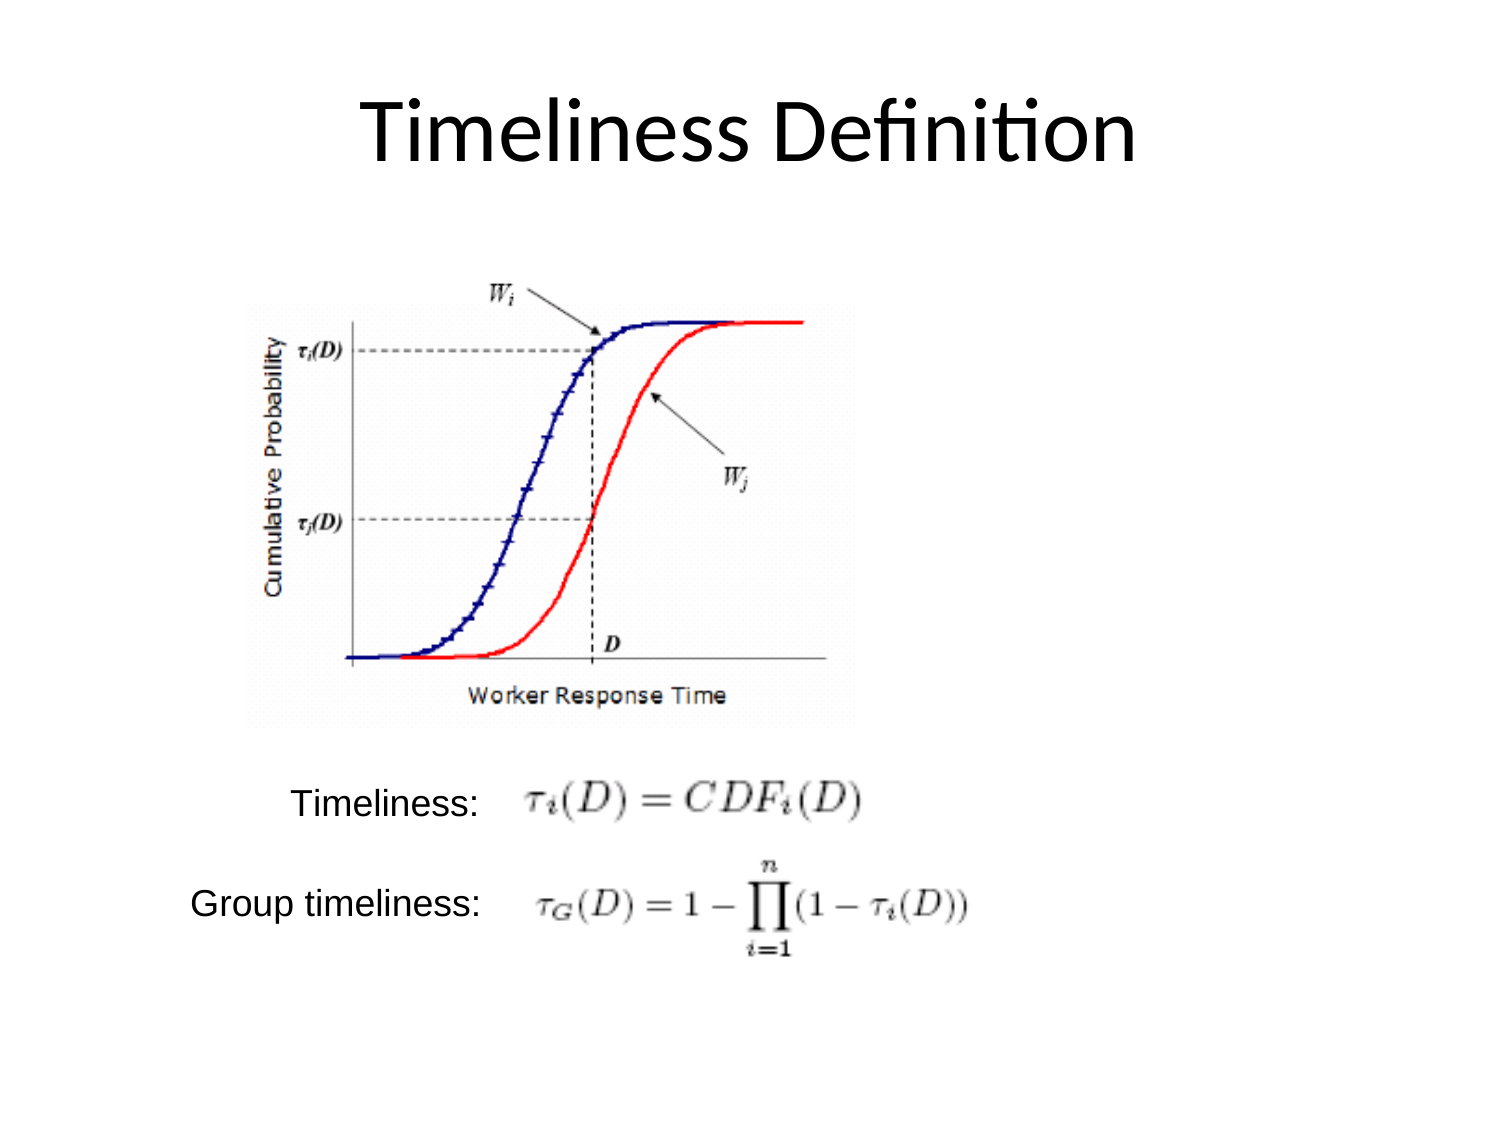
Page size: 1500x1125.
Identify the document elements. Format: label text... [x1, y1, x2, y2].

picture [200, 249, 885, 730]
text_box Group timeliness: [175, 875, 497, 933]
title Timeliness Definition [75, 45, 1426, 233]
picture [500, 849, 1013, 970]
picture [474, 762, 863, 833]
text_box Timeliness: [275, 774, 505, 833]
